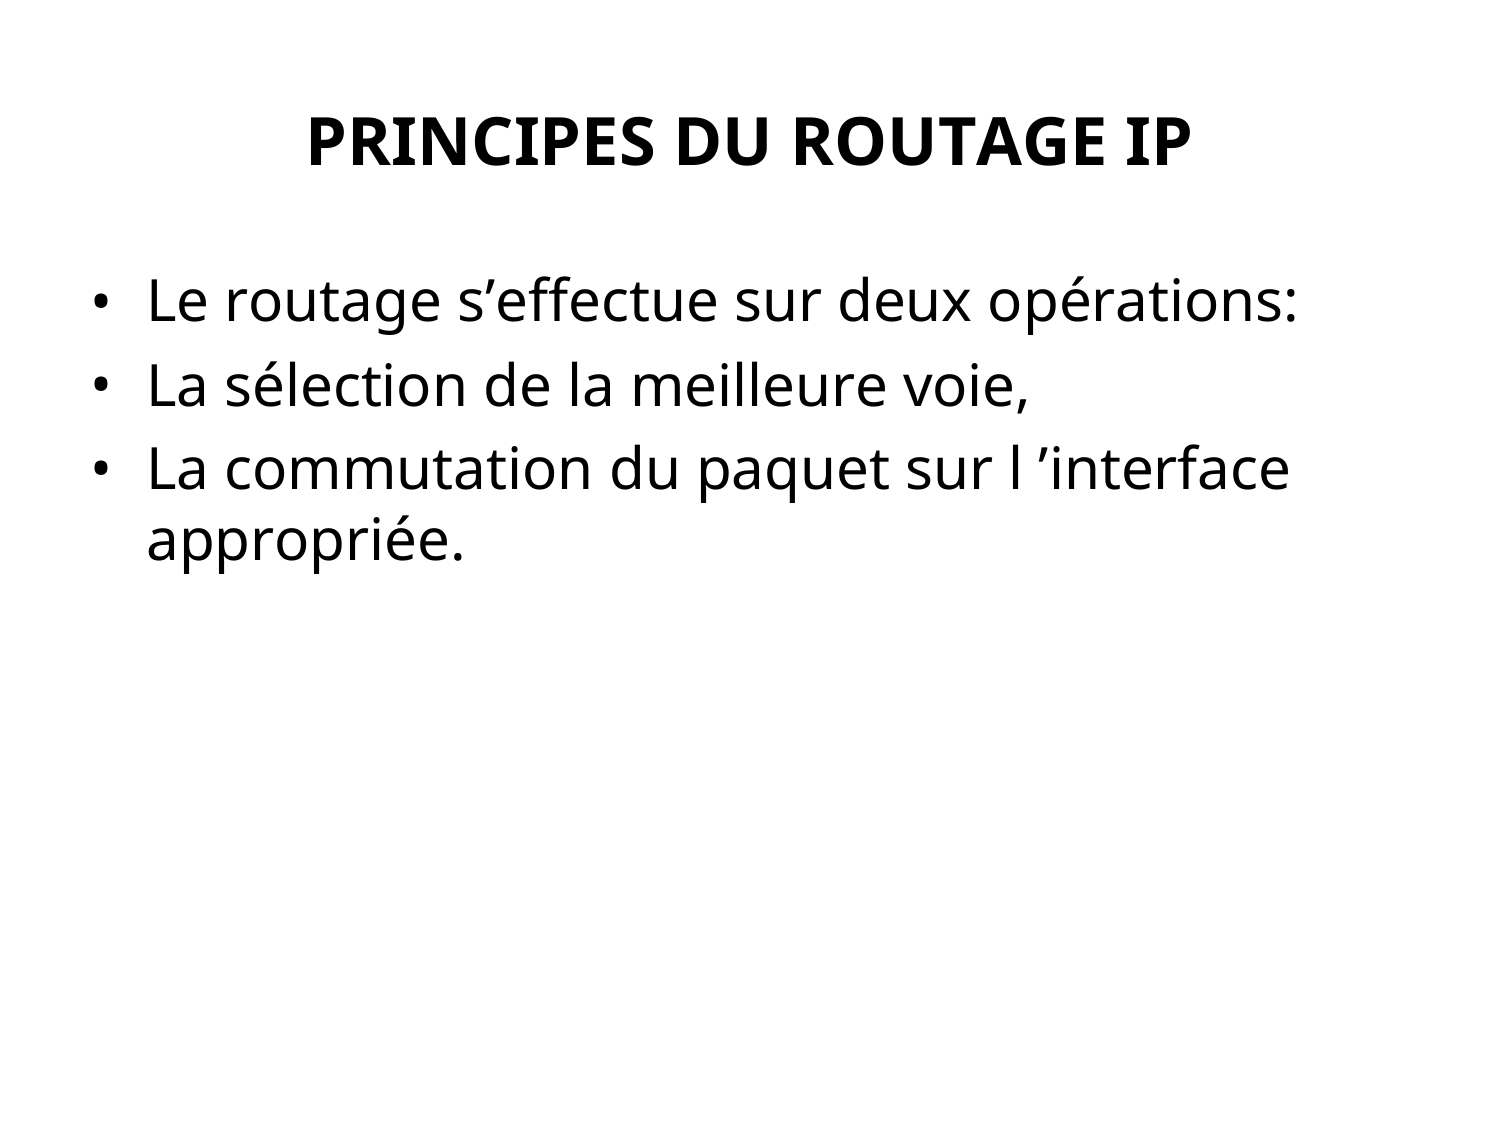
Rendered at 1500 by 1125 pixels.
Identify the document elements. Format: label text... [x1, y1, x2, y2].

list Le routage s’effectue sur deux opérations: La sélection de la meilleure voie, La commutation du paquet sur l ’interface appropriée. [75, 262, 1426, 1005]
title PRINCIPES DU ROUTAGE IP [75, 45, 1426, 233]
